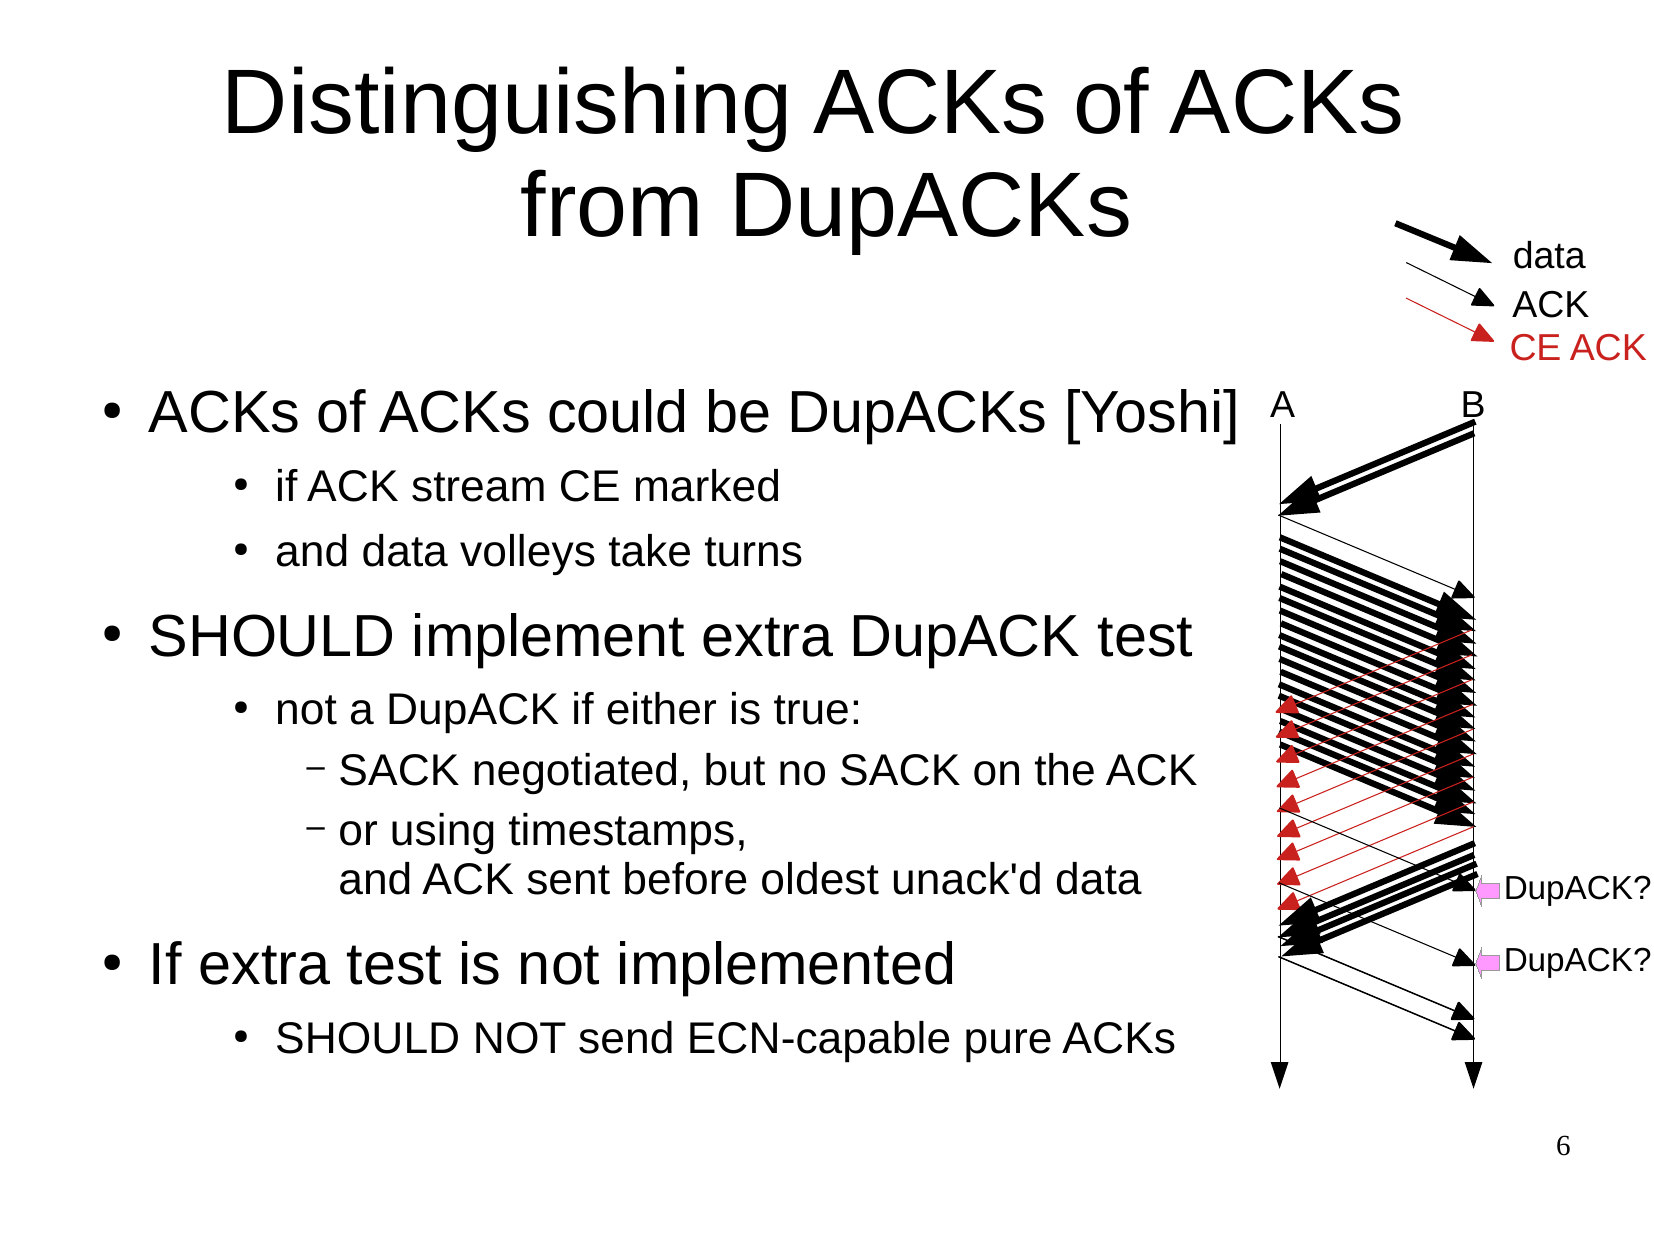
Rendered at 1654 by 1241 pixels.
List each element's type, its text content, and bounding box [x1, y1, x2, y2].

text_box B [1445, 376, 1501, 433]
title Distinguishing ACKs of ACKs from DupACKs [82, 32, 1571, 274]
text_box DupACK? [1489, 861, 1654, 914]
text_box [1475, 947, 1489, 979]
text_box CE ACK [1494, 319, 1654, 377]
text_box A [1255, 376, 1311, 433]
text_box DupACK? [1489, 934, 1654, 986]
text_box [1475, 875, 1500, 907]
text_box data [1498, 227, 1601, 275]
text_box ACK [1497, 275, 1605, 319]
list ACKs of ACKs could be DupACKs [Yoshi] if ACK stream CE marked and data volleys take turns SHOULD implement extra DupACK test not a DupACK if either is true: SACK negotiated, but no SACK on the ACK or using timestamps, and ACK sent before oldest unack'd data If extra test is not implemented SHOULD NOT send ECN-capable pure ACKs [85, 378, 1262, 1077]
